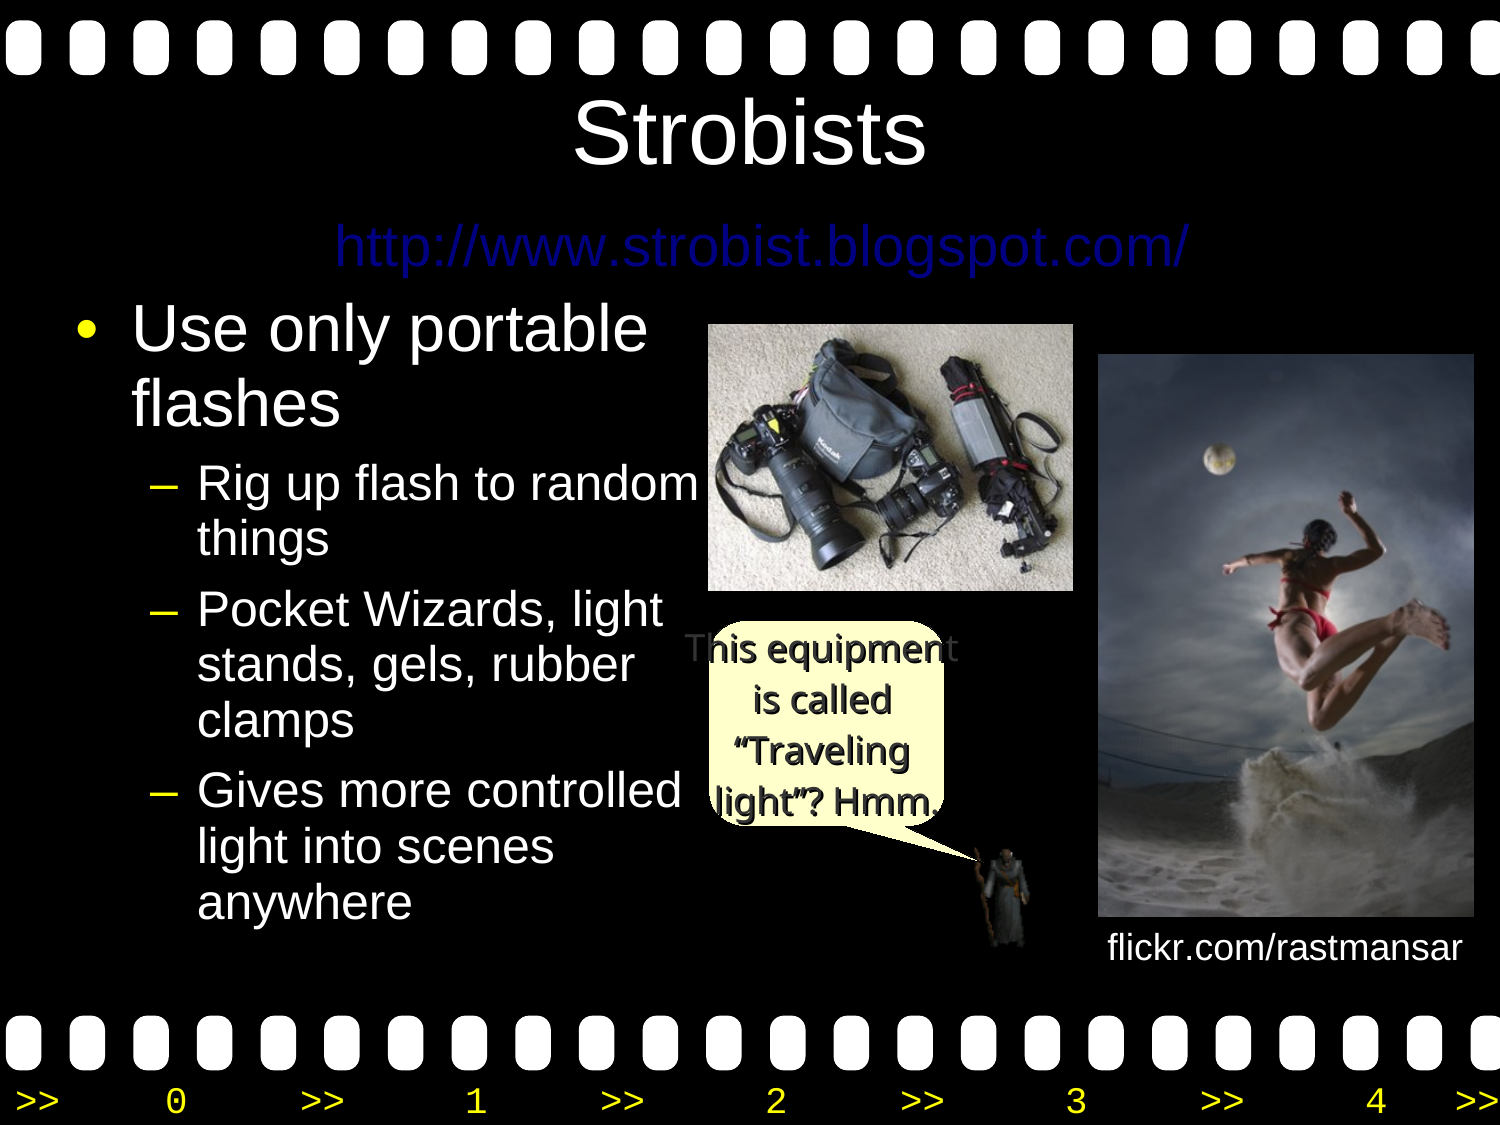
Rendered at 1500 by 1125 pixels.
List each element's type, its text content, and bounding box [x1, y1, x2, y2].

text_box This equipment is called “Traveling light”? Hmm. [708, 620, 986, 864]
title Strobists http://www.strobist.blogspot.com/ [75, 81, 1426, 287]
picture [708, 324, 1073, 591]
list Use only portable flashes Rig up flash to random things Pocket Wizards, light stands, gels, rubber clamps Gives more controlled light into scenes anywhere [75, 290, 734, 1034]
picture [1098, 354, 1474, 917]
picture [945, 818, 1063, 975]
text_box flickr.com/rastmansar [1092, 919, 1500, 976]
